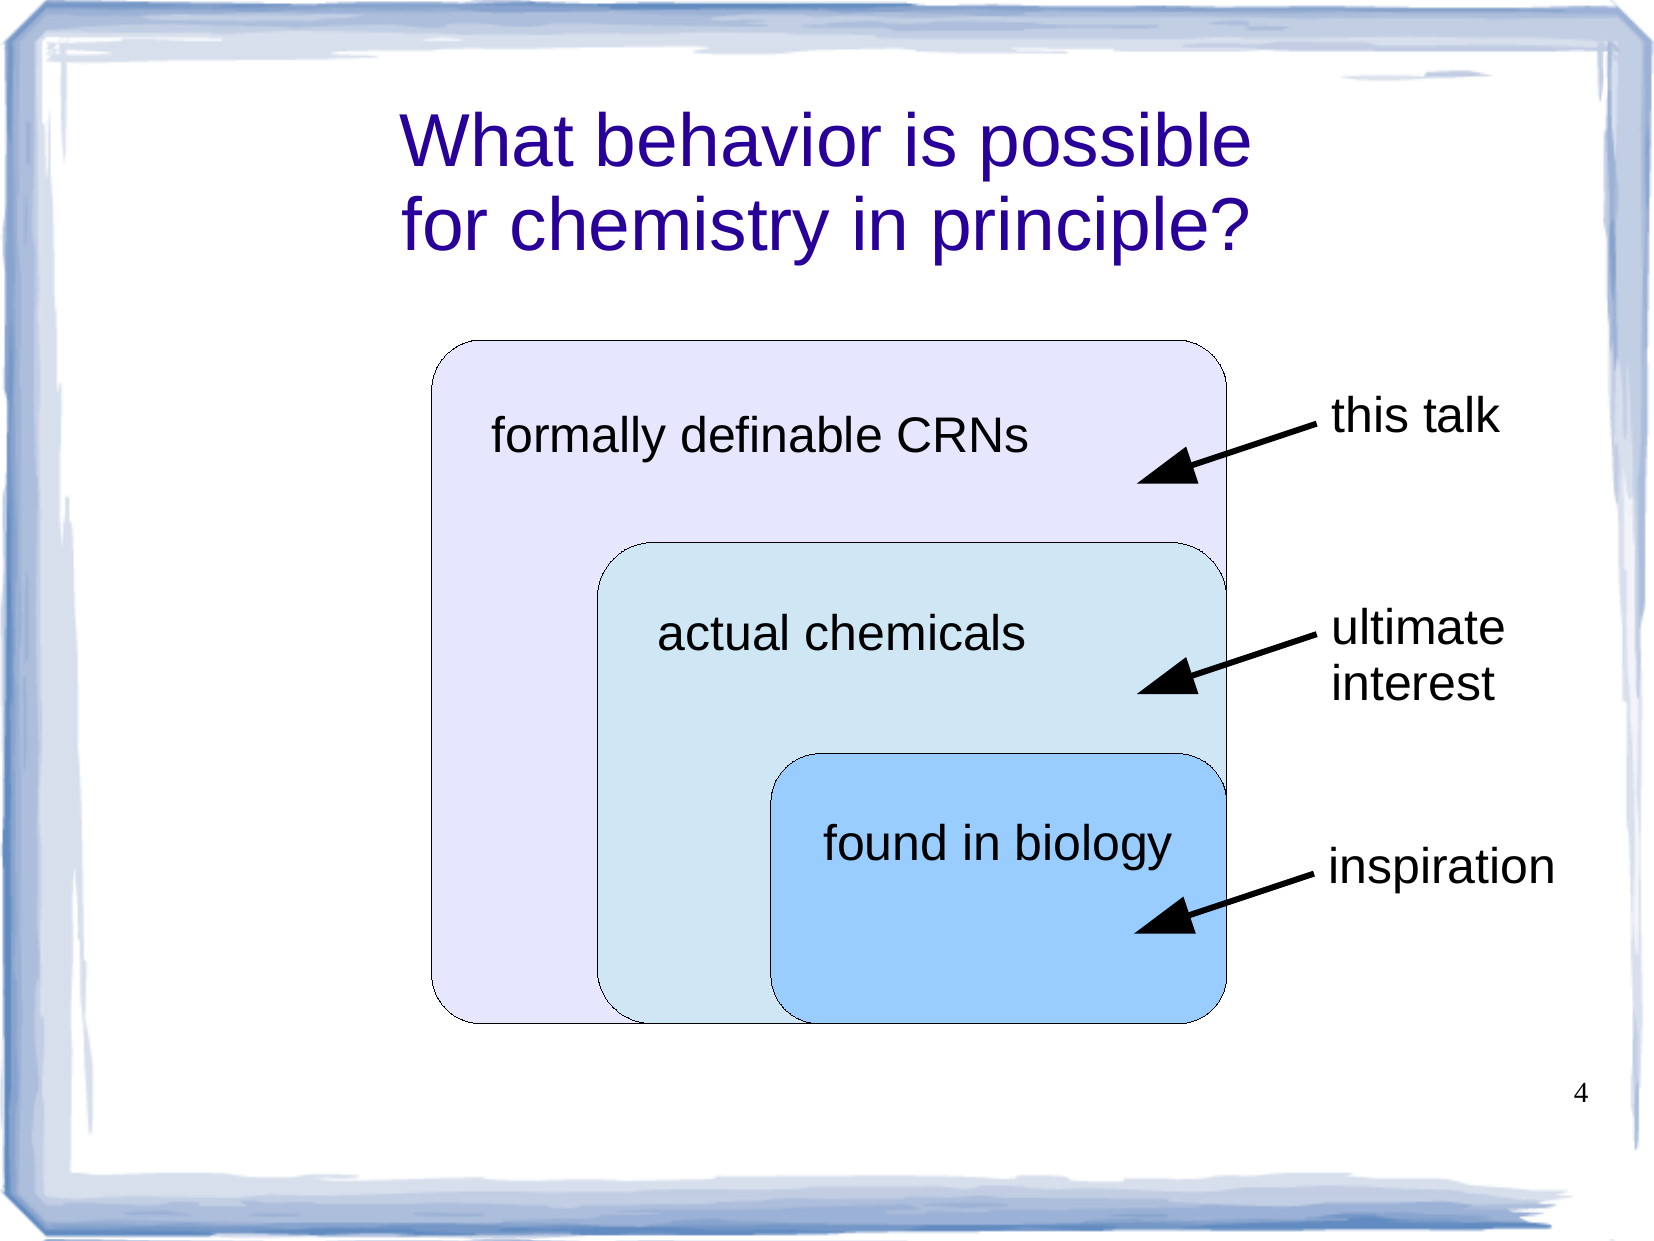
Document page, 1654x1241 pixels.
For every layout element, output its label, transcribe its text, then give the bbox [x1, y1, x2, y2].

text_box actual chemicals [642, 597, 1093, 669]
text_box formally definable CRNs [476, 400, 1122, 472]
text_box ultimate interest [1316, 591, 1546, 719]
text_box [431, 340, 1227, 1024]
text_box inspiration [1313, 831, 1606, 903]
text_box found in biology [808, 807, 1214, 879]
title What behavior is possible for chemistry in principle? [82, 78, 1571, 287]
picture [0, 0, 1654, 1241]
text_box this talk [1316, 379, 1654, 452]
